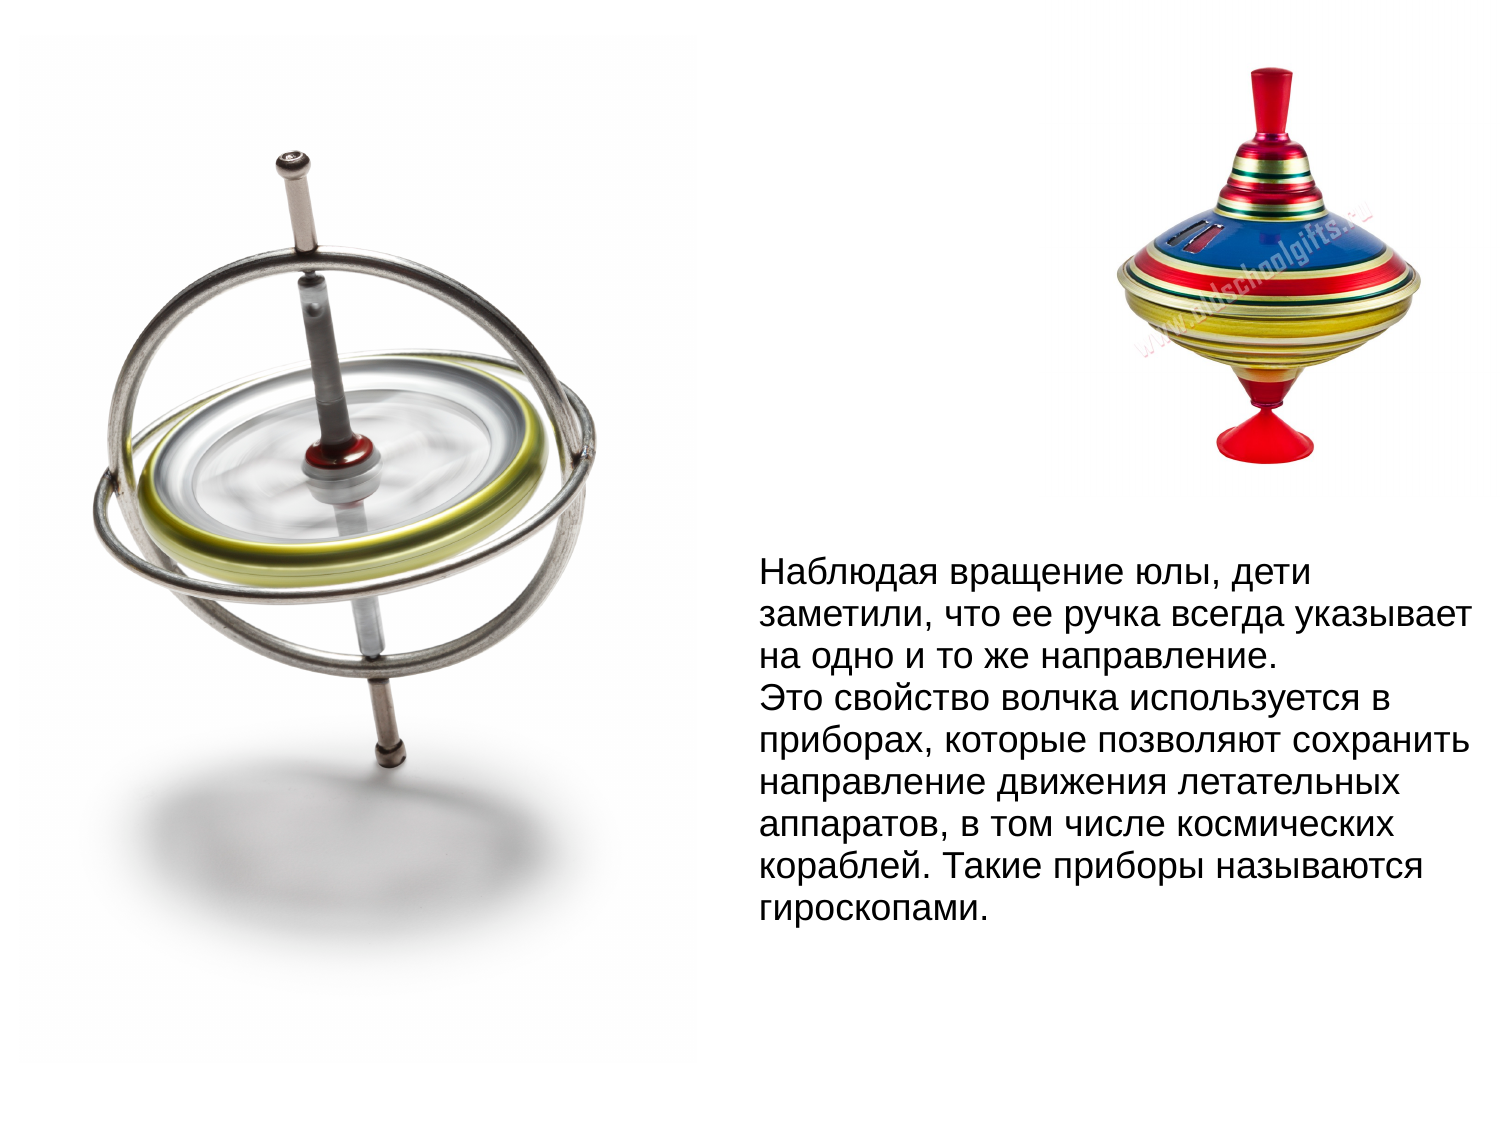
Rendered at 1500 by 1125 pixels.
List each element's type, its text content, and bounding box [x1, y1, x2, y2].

picture [19, 35, 697, 1063]
text_box Наблюдая вращение юлы, дети заметили, что ее ручка всегда указывает на одно и то же направление. Это свойство волчка используется в приборах, которые позволяют сохранить направление движения летательных аппаратов, в том числе космических кораблей. Такие приборы называются гироскопами. [744, 543, 1489, 937]
picture [1039, 0, 1500, 497]
